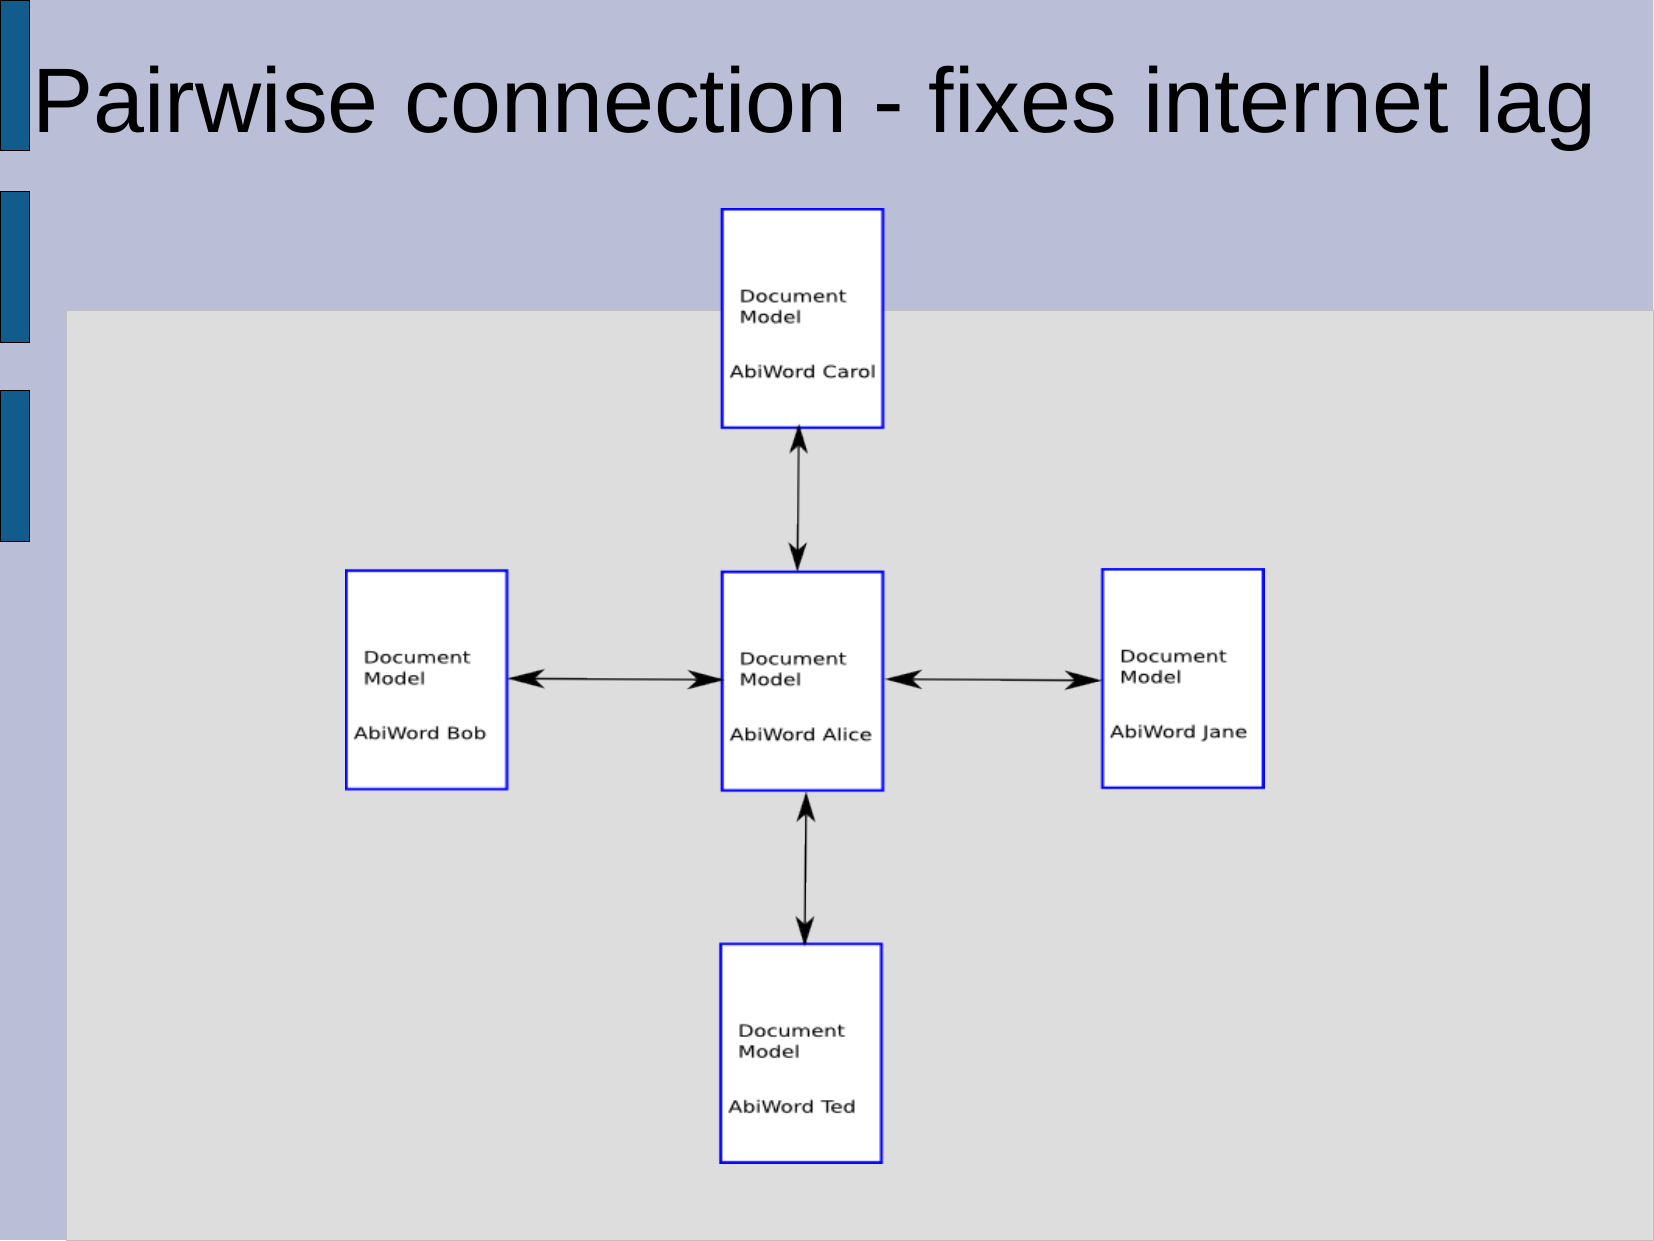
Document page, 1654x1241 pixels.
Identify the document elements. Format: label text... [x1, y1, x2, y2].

picture [345, 208, 1265, 1164]
text_box Pairwise connection - fixes internet lag [17, 42, 1613, 160]
